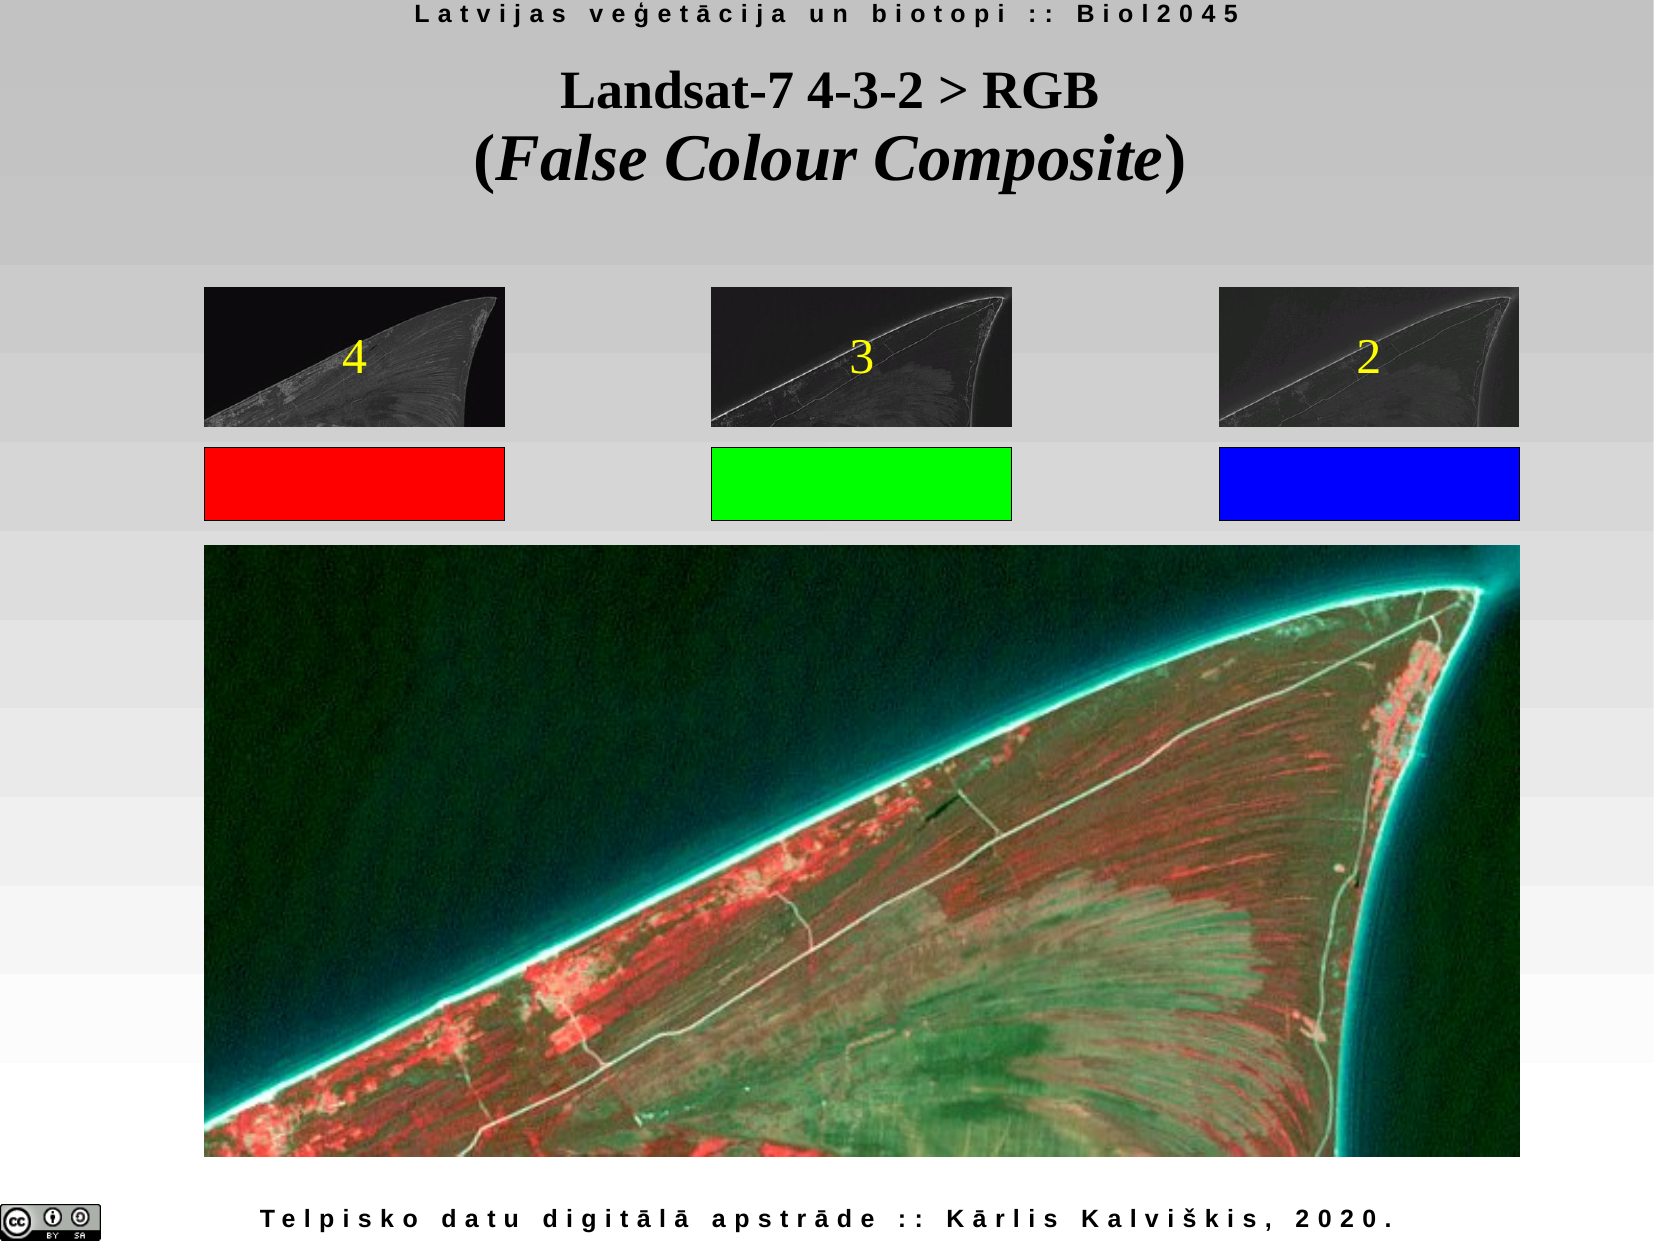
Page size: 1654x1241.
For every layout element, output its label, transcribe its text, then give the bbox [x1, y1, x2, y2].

text_box [711, 447, 1012, 521]
title Landsat-7 4-3-2 > RGB (False Colour Composite) [34, 61, 1626, 296]
picture [0, 0, 1654, 1241]
text_box [204, 447, 505, 521]
text_box [1219, 447, 1520, 521]
